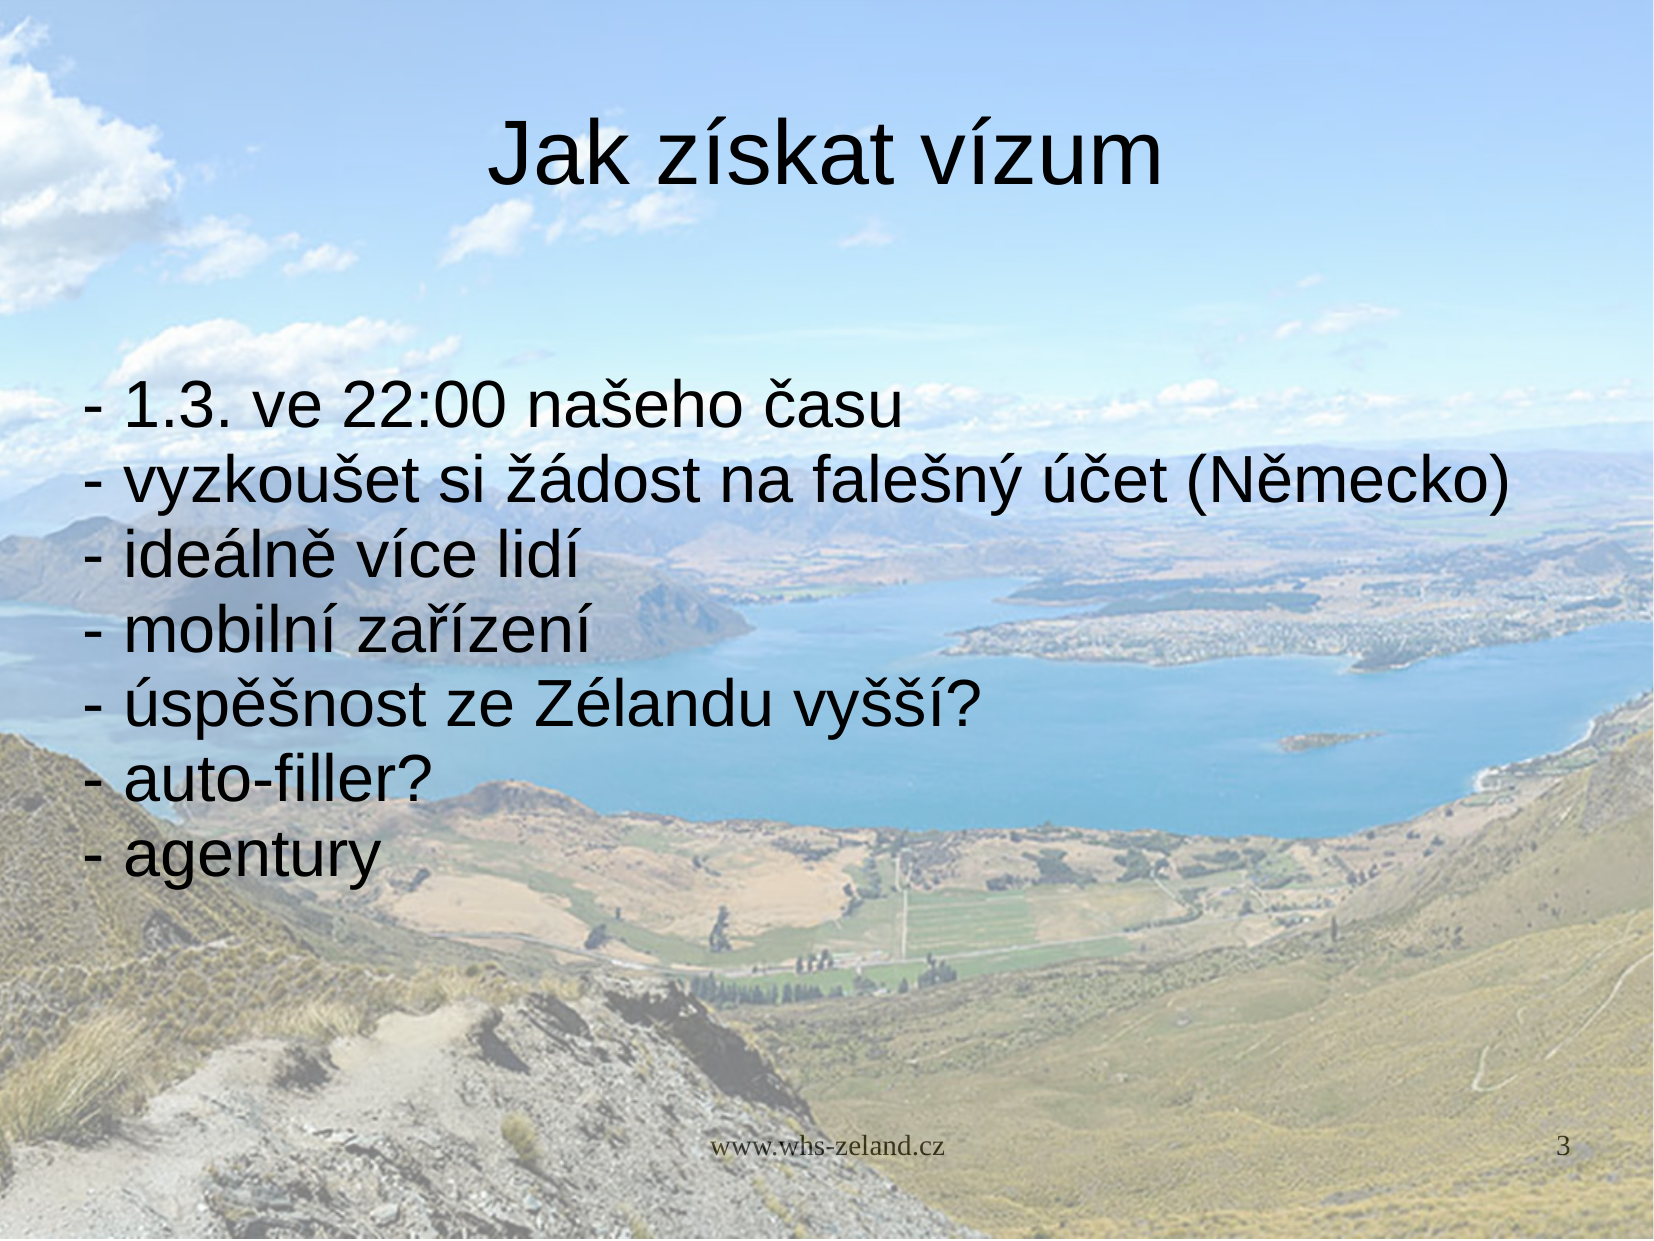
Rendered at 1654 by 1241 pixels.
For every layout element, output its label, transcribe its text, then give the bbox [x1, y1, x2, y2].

subtitle - 1.3. ve 22:00 našeho času - vyzkoušet si žádost na falešný účet (Německo) - ideálně více lidí - mobilní zařízení - úspěšnost ze Zélandu vyšší? - auto-filler? - agentury [82, 367, 1571, 1087]
title Jak získat vízum [82, 49, 1571, 257]
picture [0, 0, 1654, 1239]
